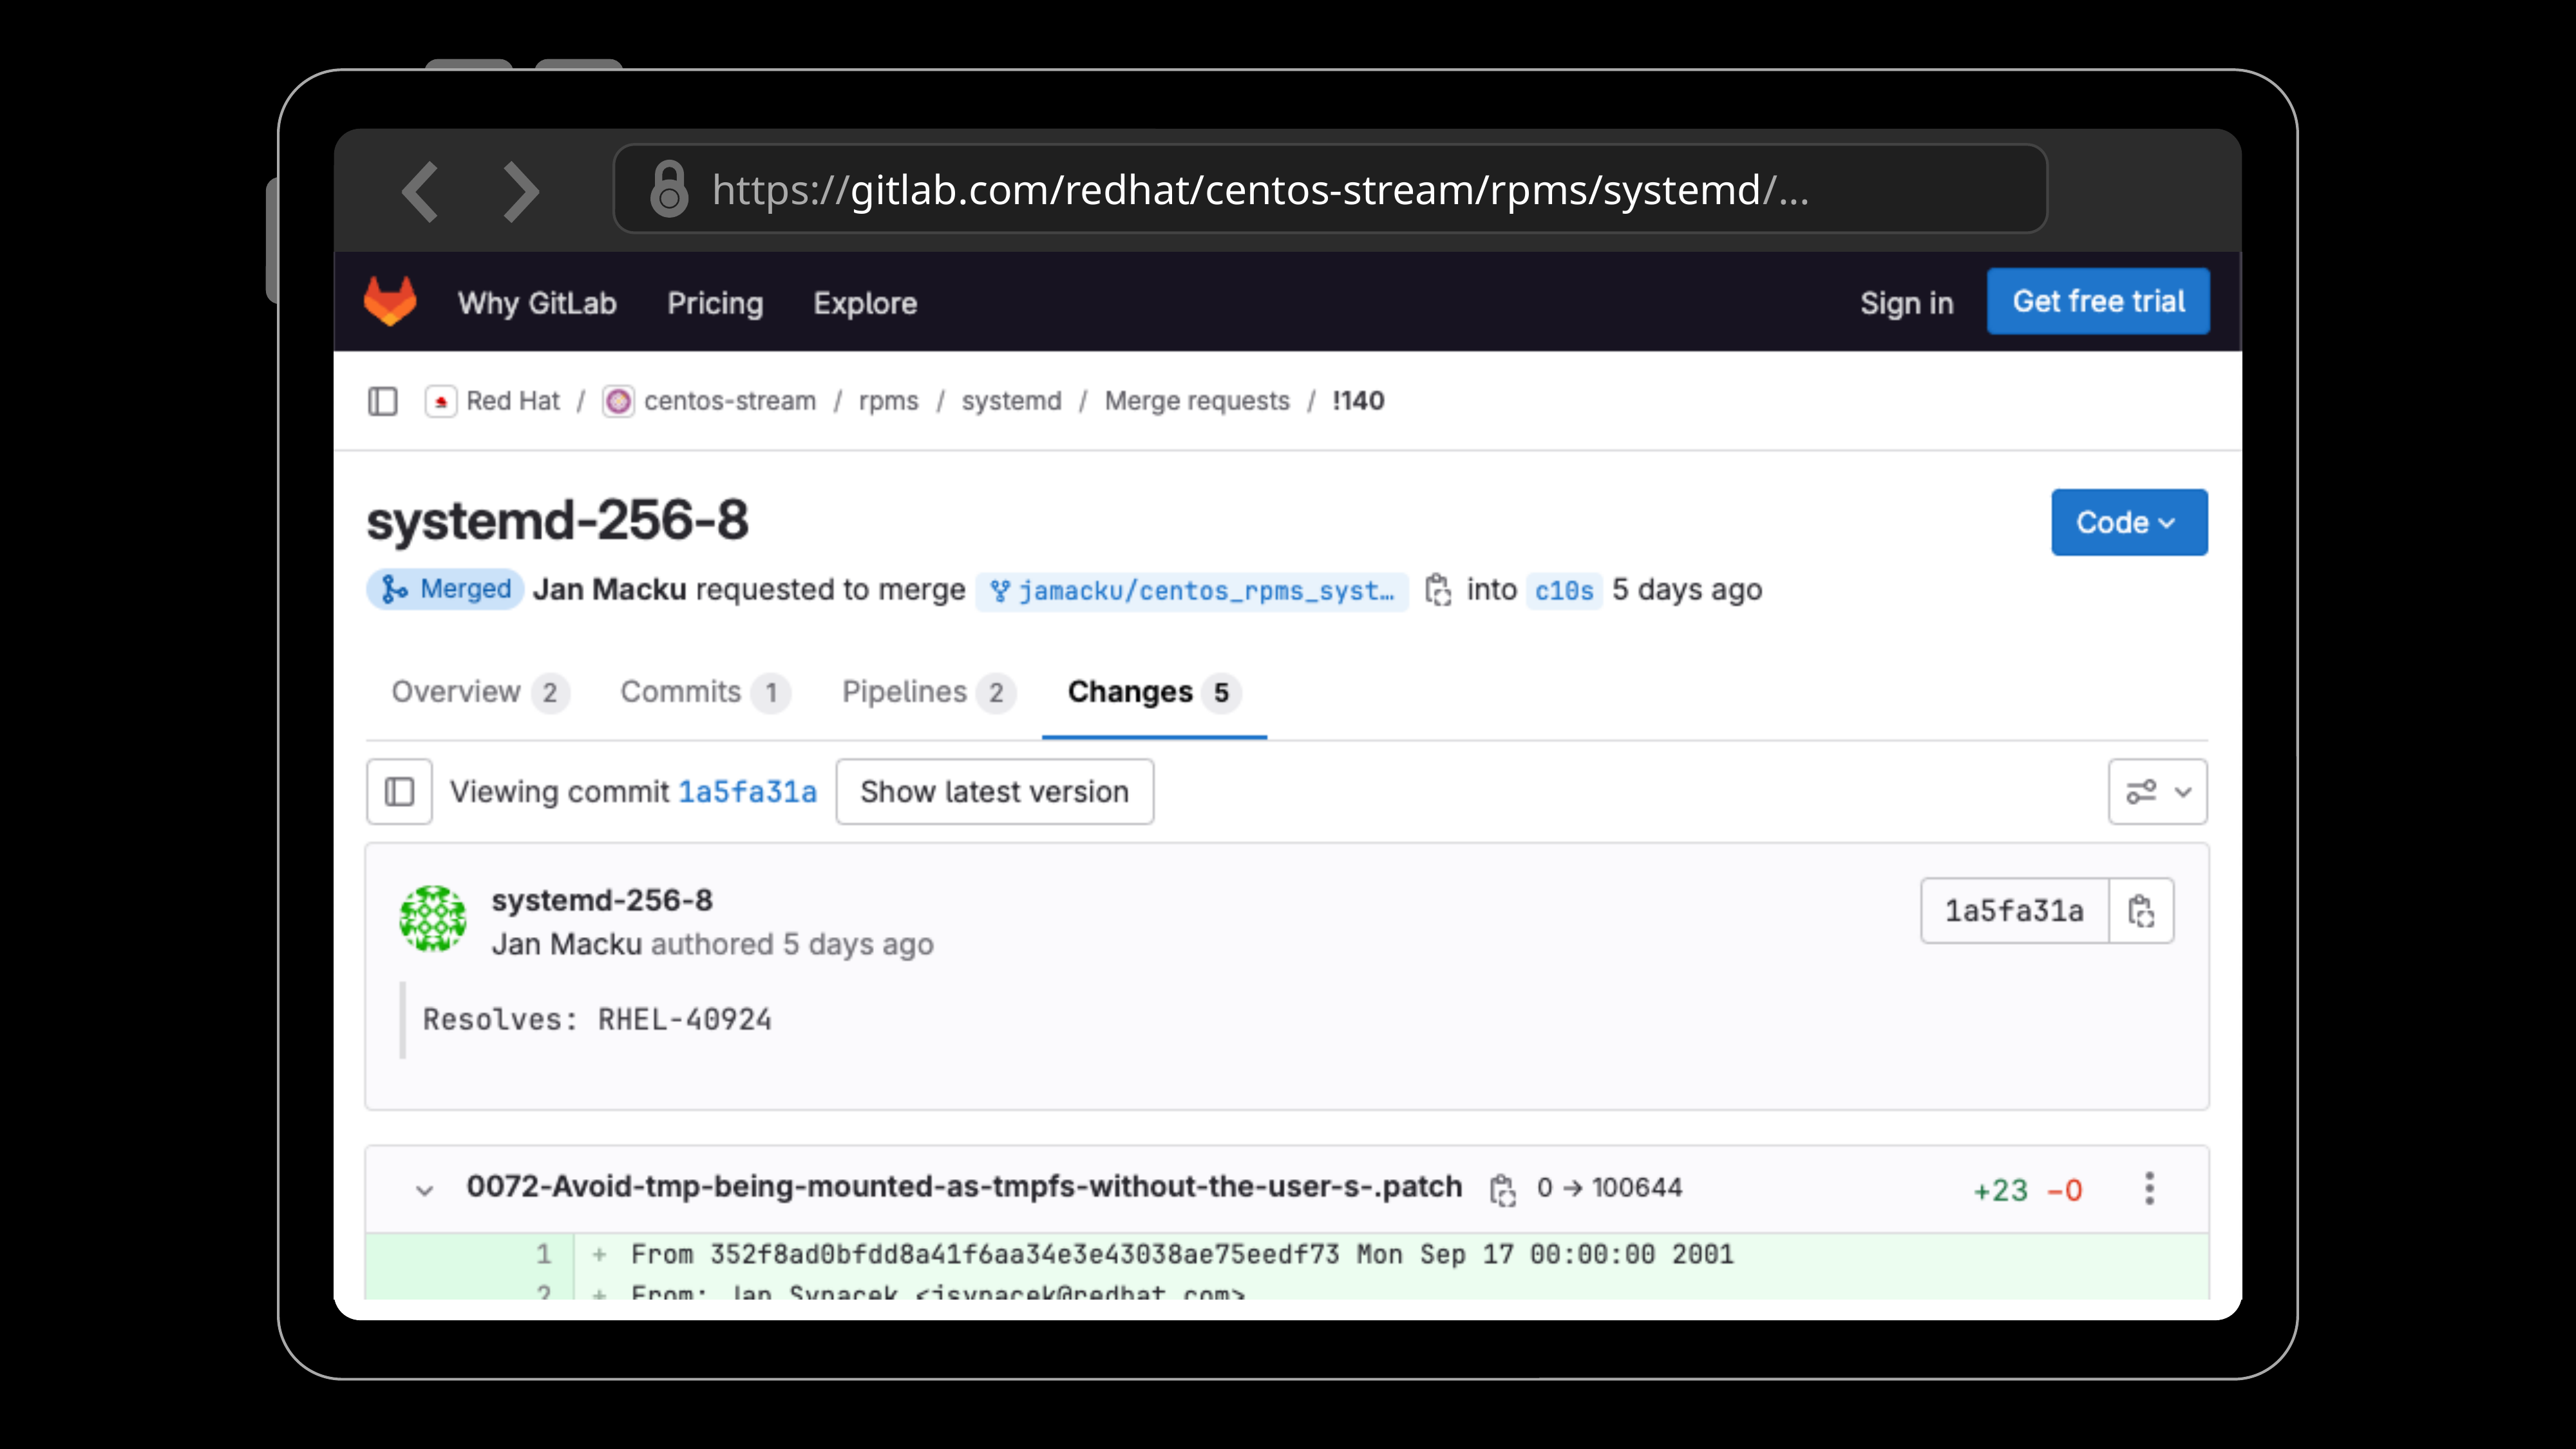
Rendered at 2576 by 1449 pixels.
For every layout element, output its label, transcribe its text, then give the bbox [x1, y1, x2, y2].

picture [334, 252, 2242, 1300]
text_box [265, 59, 2298, 1379]
text_box https://gitlab.com/redhat/centos-stream/rpms/systemd/... [706, 158, 1908, 218]
